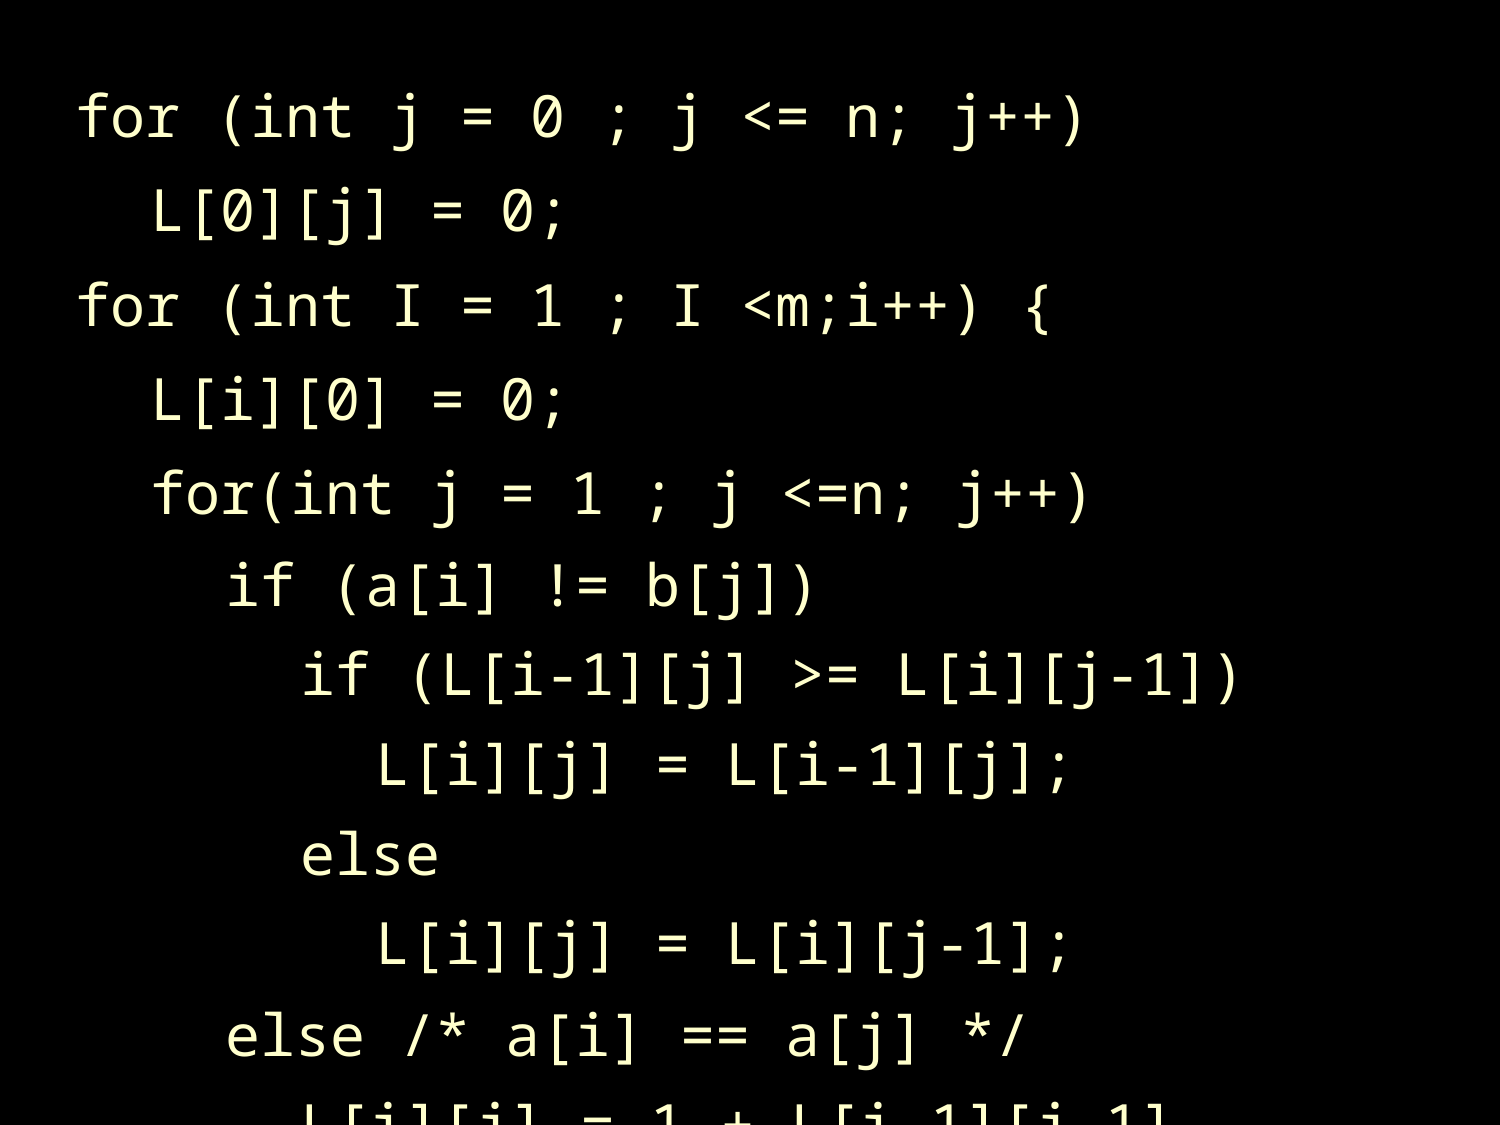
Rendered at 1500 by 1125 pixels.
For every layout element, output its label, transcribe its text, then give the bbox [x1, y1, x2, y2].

list for (int j = 0 ; j <= n; j++) L[0][j] = 0; for (int I = 1 ; I <m;i++) { L[i][0] = 0; for(int j = 1 ; j <=n; j++) if (a[i] != b[j]) if (L[i-1][j] >= L[i][j-1]) L[i][j] = L[i-1][j]; else L[i][j] = L[i][j-1]; else /* a[i] == a[j] */ L[i][j] = 1 + L[i-1][j-1] } [75, 75, 1482, 1125]
